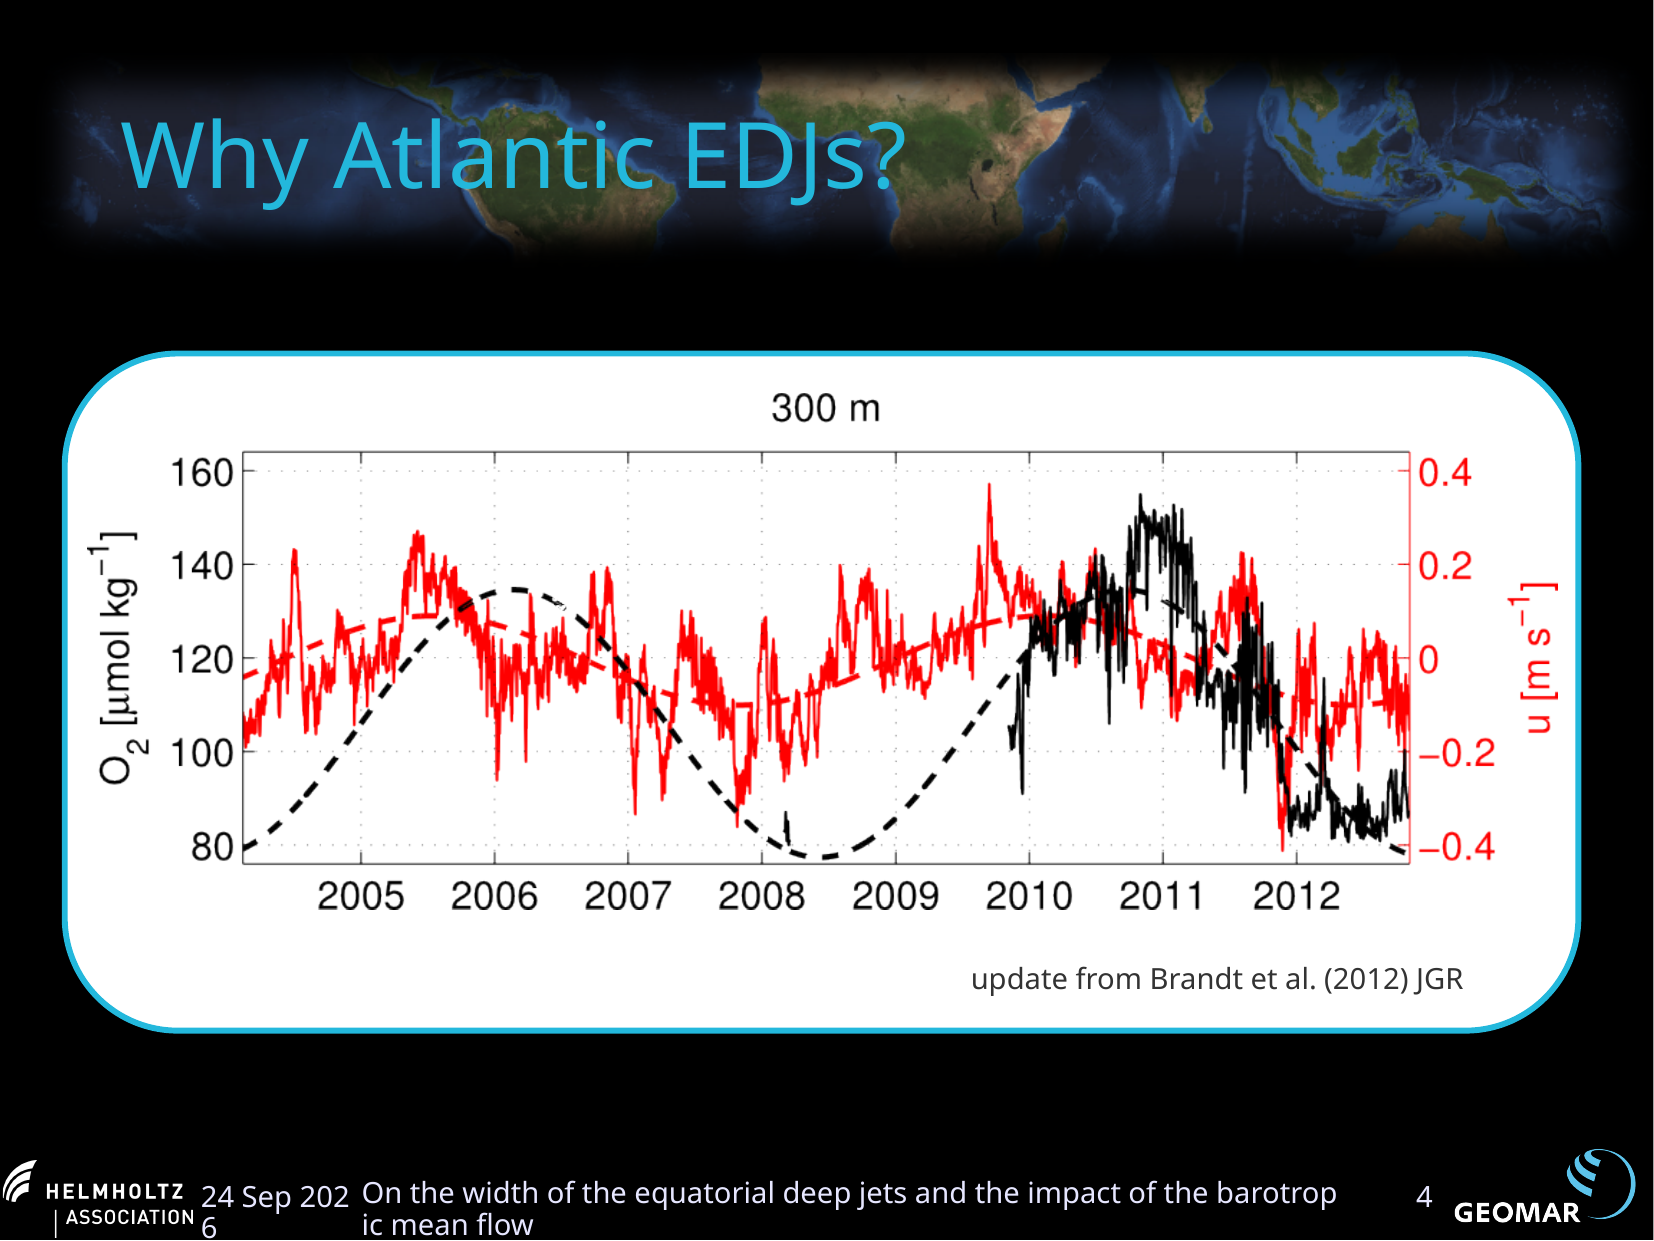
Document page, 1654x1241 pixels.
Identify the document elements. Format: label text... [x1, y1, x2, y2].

text_box [91, 353, 1552, 393]
text_box [64, 399, 1579, 1031]
picture [2, 1160, 193, 1238]
title Why Atlantic EDJs? [120, 49, 1571, 257]
picture [87, 393, 1558, 910]
text_box update from Brandt et al. (2012) JGR [948, 950, 1422, 1002]
picture [1434, 1128, 1654, 1241]
picture [9, 53, 1654, 284]
